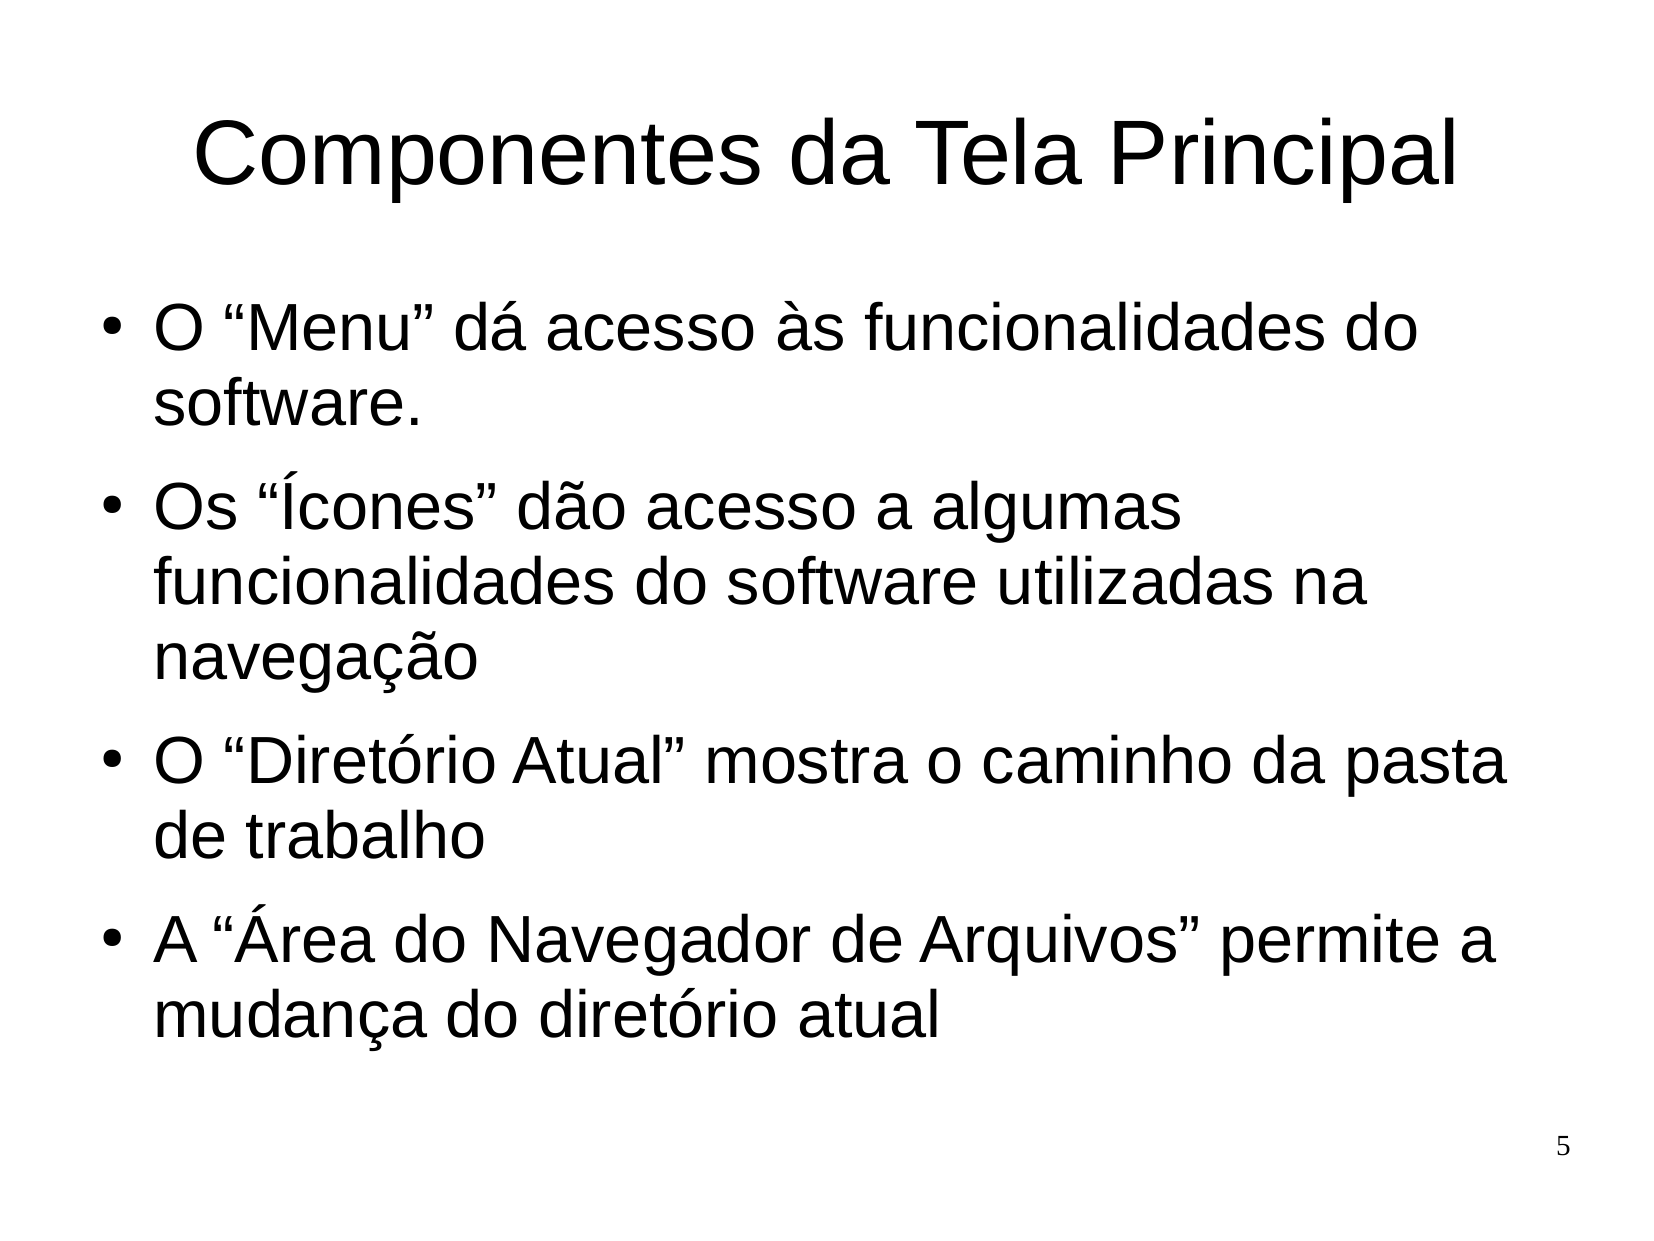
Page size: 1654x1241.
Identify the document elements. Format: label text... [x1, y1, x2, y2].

title Componentes da Tela Principal [82, 49, 1571, 257]
list O “Menu” dá acesso às funcionalidades do software. Os “Ícones” dão acesso a algumas funcionalidades do software utilizadas na navegação O “Diretório Atual” mostra o caminho da pasta de trabalho A “Área do Navegador de Arquivos” permite a mudança do diretório atual [82, 290, 1571, 1170]
